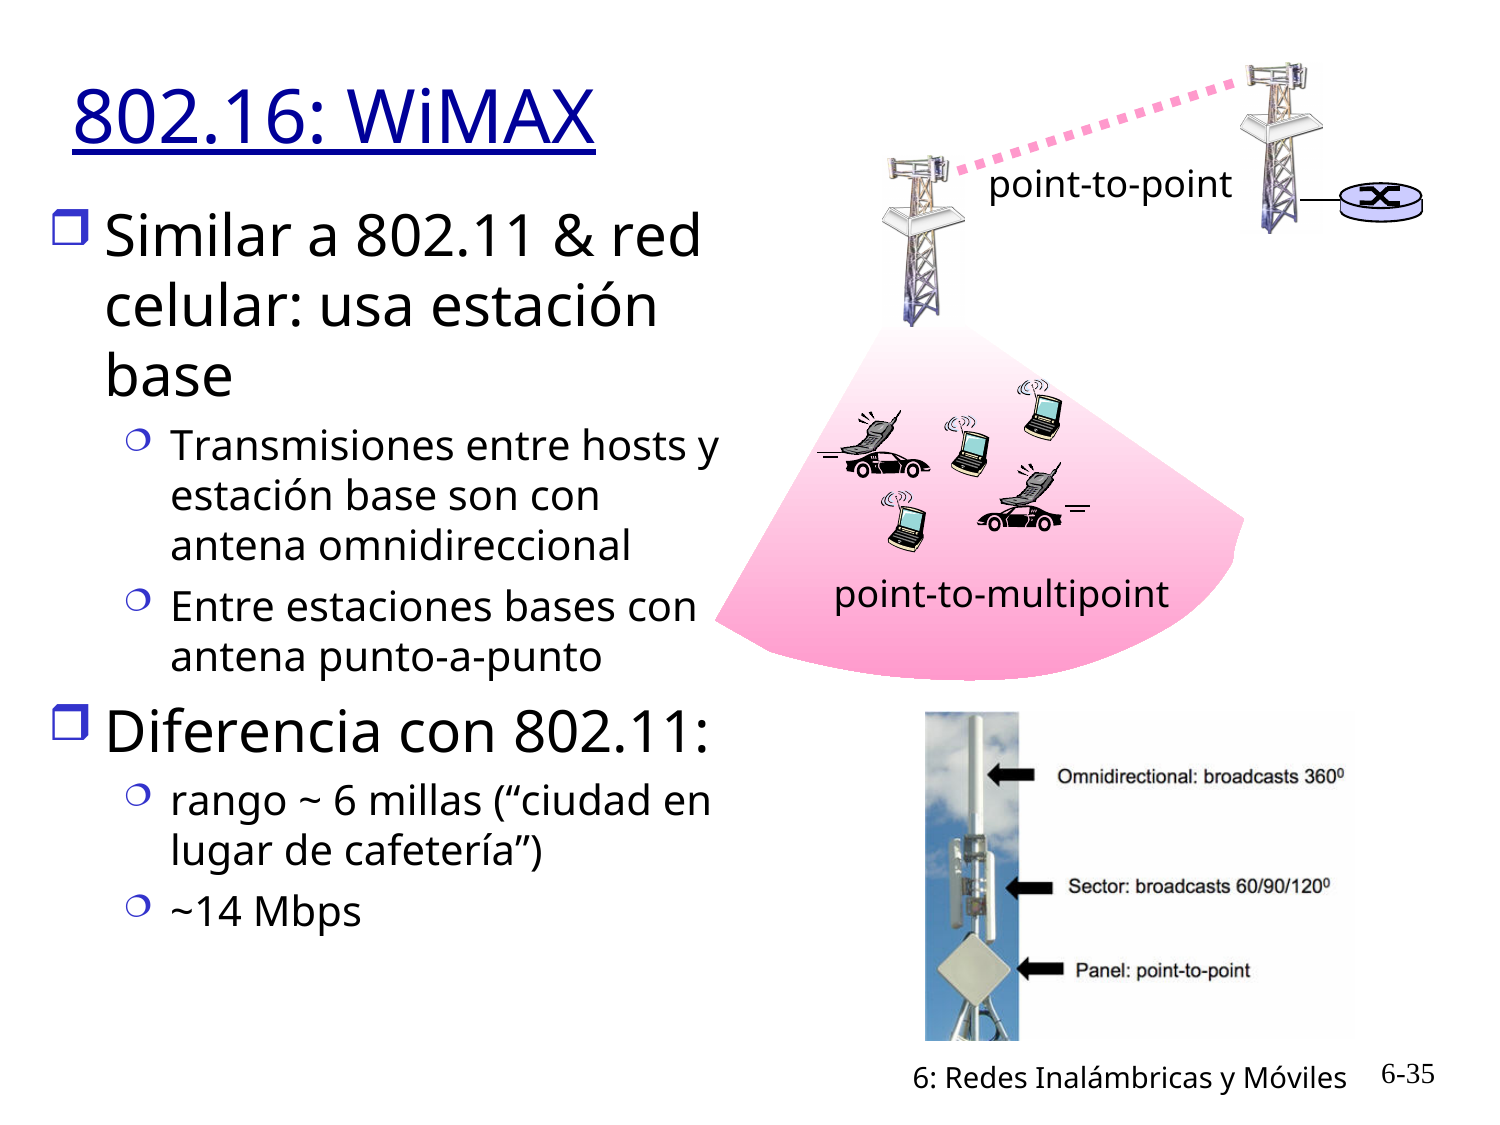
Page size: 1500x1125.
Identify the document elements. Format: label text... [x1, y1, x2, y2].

picture [880, 489, 926, 553]
text_box [751, 324, 1244, 681]
picture [976, 462, 1062, 532]
text_box point-to-point [973, 152, 1248, 214]
picture [1240, 62, 1323, 234]
picture [925, 711, 1357, 1041]
list Similar a 802.11 & red celular: usa estación base Transmisiones entre hosts y estación base son con antena omnidireccional Entre estaciones bases con antena punto-a-punto Diferencia con 802.11: rango ~ 6 millas (“ciudad en lugar de cafetería”) ~14 Mbps [33, 190, 751, 1097]
picture [944, 414, 990, 478]
text_box [1340, 183, 1422, 222]
text_box 802.16: WiMAX [57, 45, 1333, 183]
text_box point-to-multipoint [818, 562, 1185, 623]
picture [840, 410, 931, 478]
picture [1017, 378, 1063, 441]
picture [882, 155, 965, 327]
